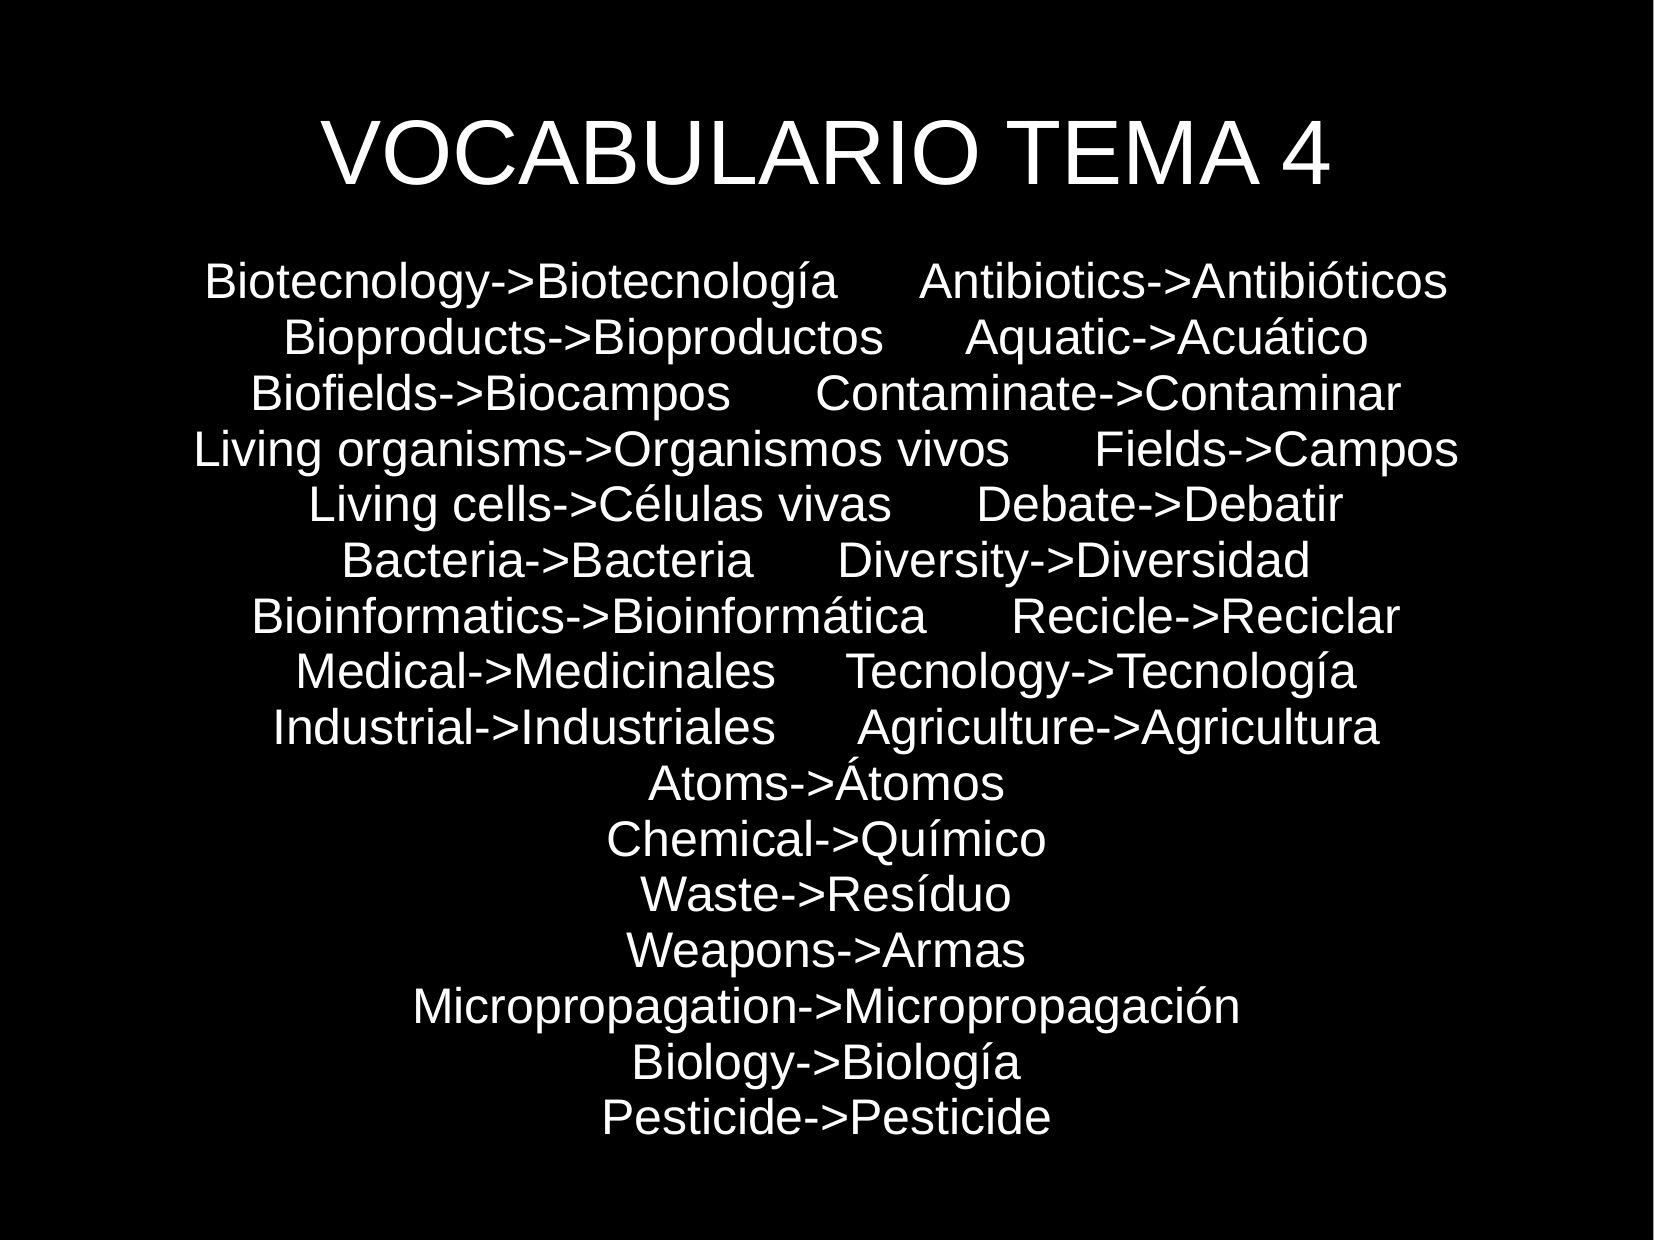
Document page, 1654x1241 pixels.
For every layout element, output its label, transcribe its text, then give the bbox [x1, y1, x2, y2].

subtitle Biotecnology->Biotecnología Antibiotics->Antibióticos Bioproducts->Bioproductos Aquatic->Acuático Biofields->Biocampos Contaminate->Contaminar Living organisms->Organismos vivos Fields->Campos Living cells->Células vivas Debate->Debatir Bacteria->Bacteria Diversity->Diversidad Bioinformatics->Bioinformática Recicle->Reciclar Medical->Medicinales Tecnology->Tecnología Industrial->Industriales Agriculture->Agricultura Atoms->Átomos Chemical->Químico Waste->Resíduo Weapons->Armas Micropropagation->Micropropagación Biology->Biología Pesticide->Pesticide [82, 253, 1571, 1146]
title VOCABULARIO TEMA 4 [82, 49, 1571, 253]
